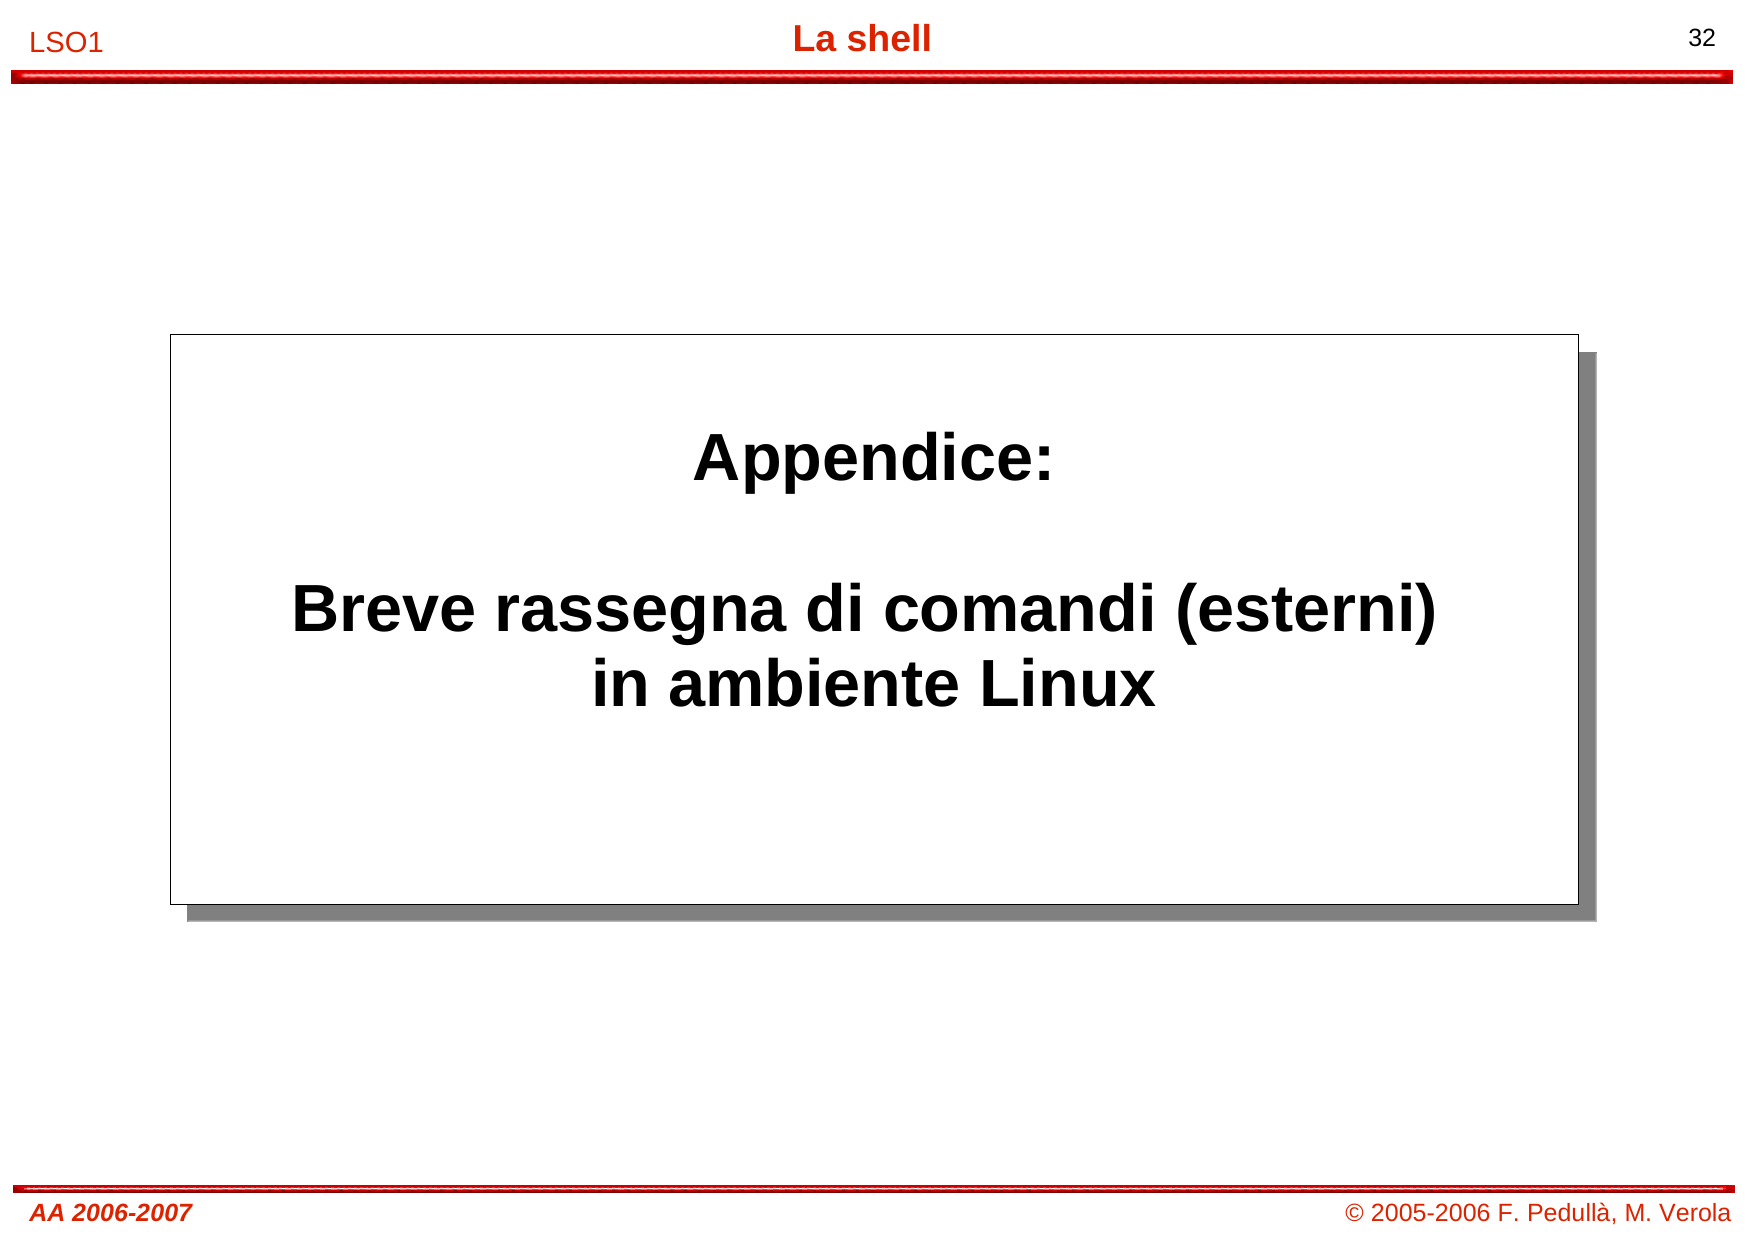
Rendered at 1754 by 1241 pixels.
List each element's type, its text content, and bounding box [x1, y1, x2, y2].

text_box Appendice: Breve rassegna di comandi (esterni) in ambiente Linux [170, 334, 1579, 905]
picture [11, 70, 1733, 84]
picture [13, 1185, 1735, 1193]
